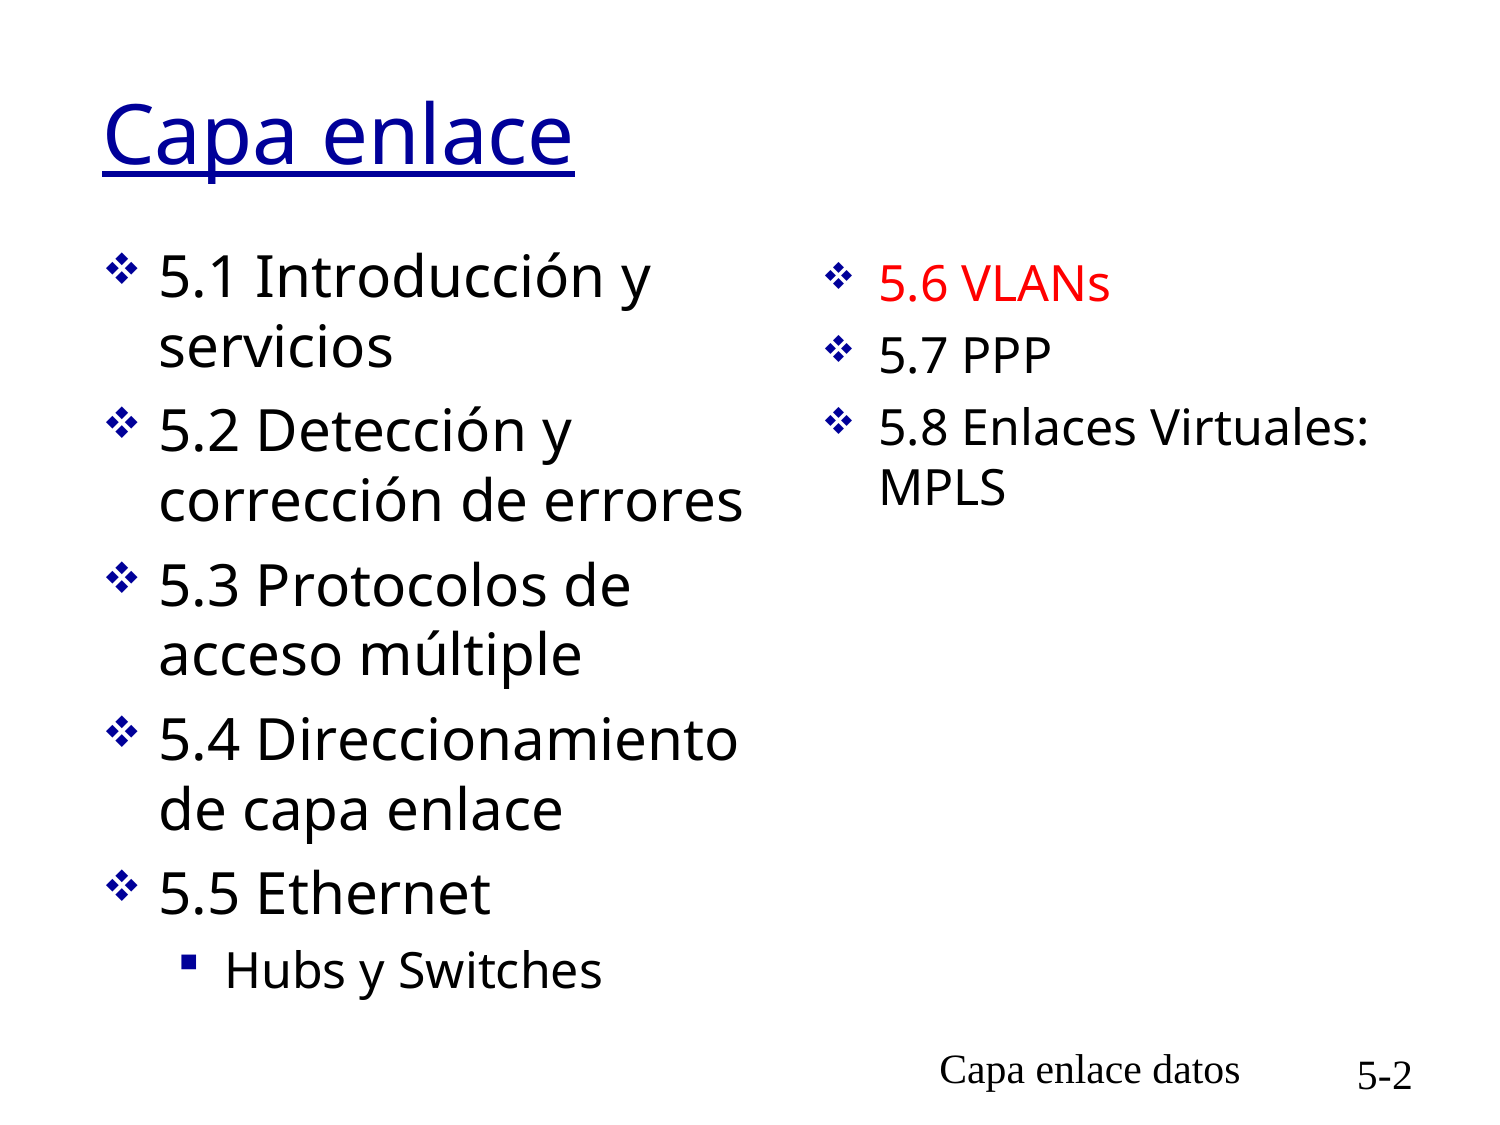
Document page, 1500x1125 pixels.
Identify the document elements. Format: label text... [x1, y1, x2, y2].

list 5.6 VLANs 5.7 PPP 5.8 Enlaces Virtuales: MPLS [807, 243, 1473, 1006]
list 5.1 Introducción y servicios 5.2 Detección y corrección de errores 5.3 Protocolos de acceso múltiple 5.4 Direccionamiento de capa enlace 5.5 Ethernet Hubs y Switches [87, 231, 799, 1046]
title Capa enlace [87, 37, 1363, 225]
